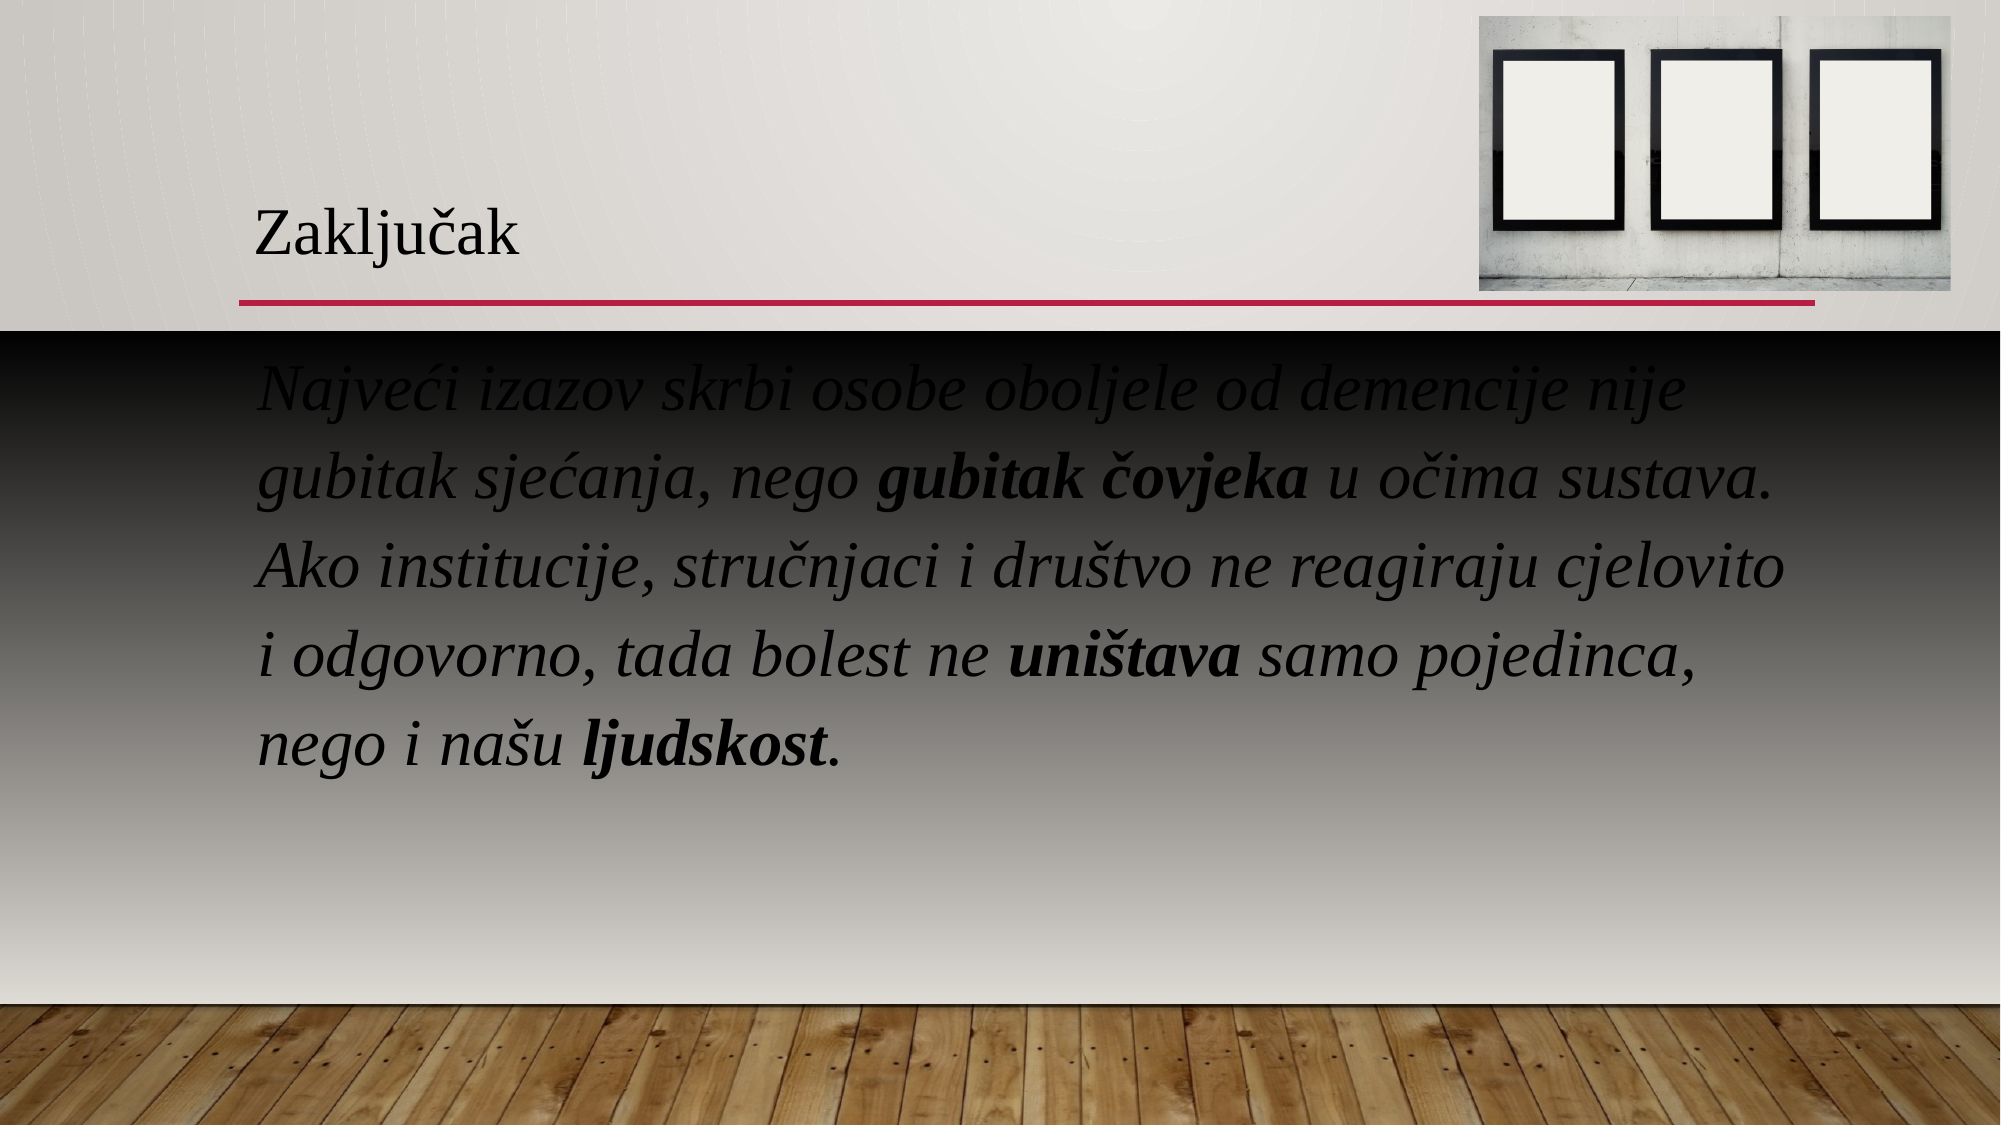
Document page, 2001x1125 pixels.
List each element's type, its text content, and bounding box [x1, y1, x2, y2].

list Najveći izazov skrbi osobe oboljele od demencije nije gubitak sjećanja, nego gubitak čovjeka u očima sustava. Ako institucije, stručnjaci i društvo ne reagiraju cjelovito i odgovorno, tada bolest ne uništava samo pojedinca, nego i našu ljudskost. [242, 328, 1818, 895]
picture [1478, 16, 1951, 291]
text_box Zaključak [238, 180, 977, 277]
